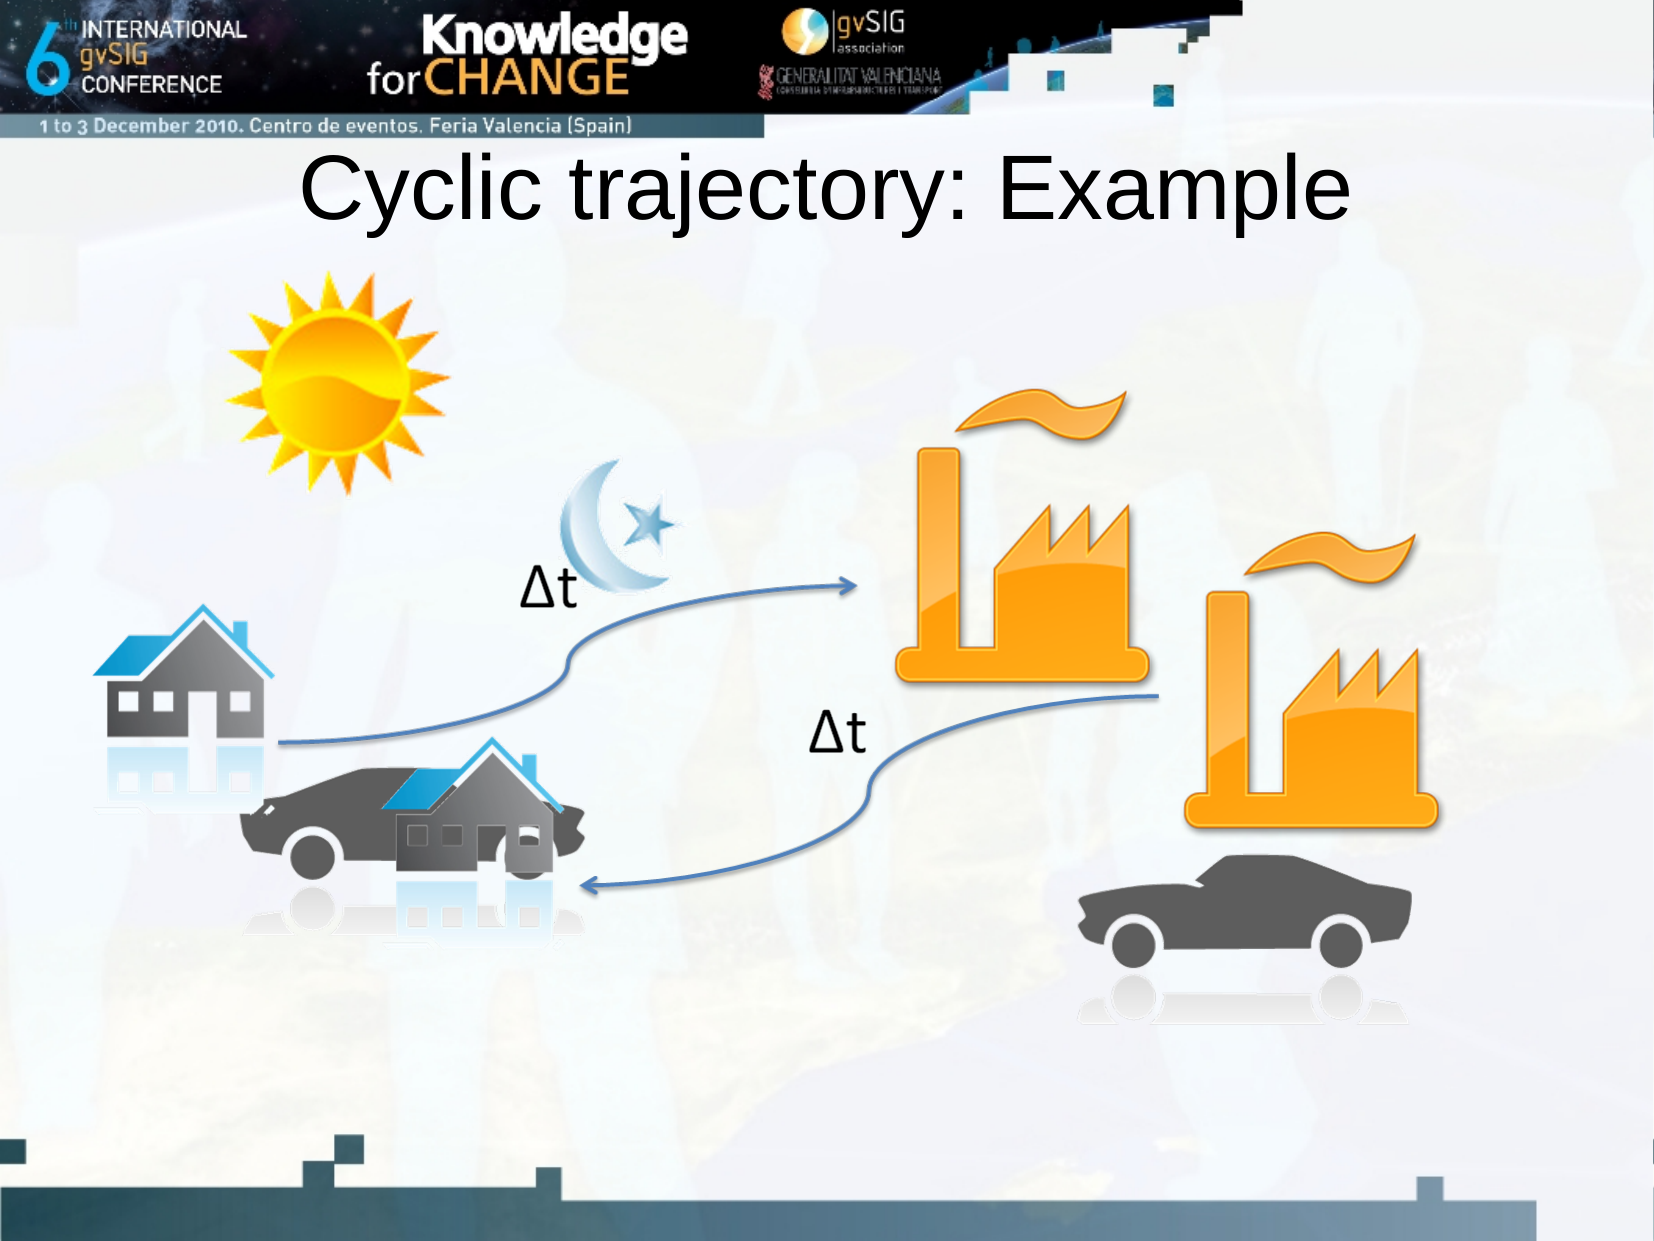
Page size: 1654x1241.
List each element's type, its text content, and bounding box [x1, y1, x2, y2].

title Cyclic trajectory: Example [82, 92, 1571, 285]
picture [0, 0, 1654, 1241]
